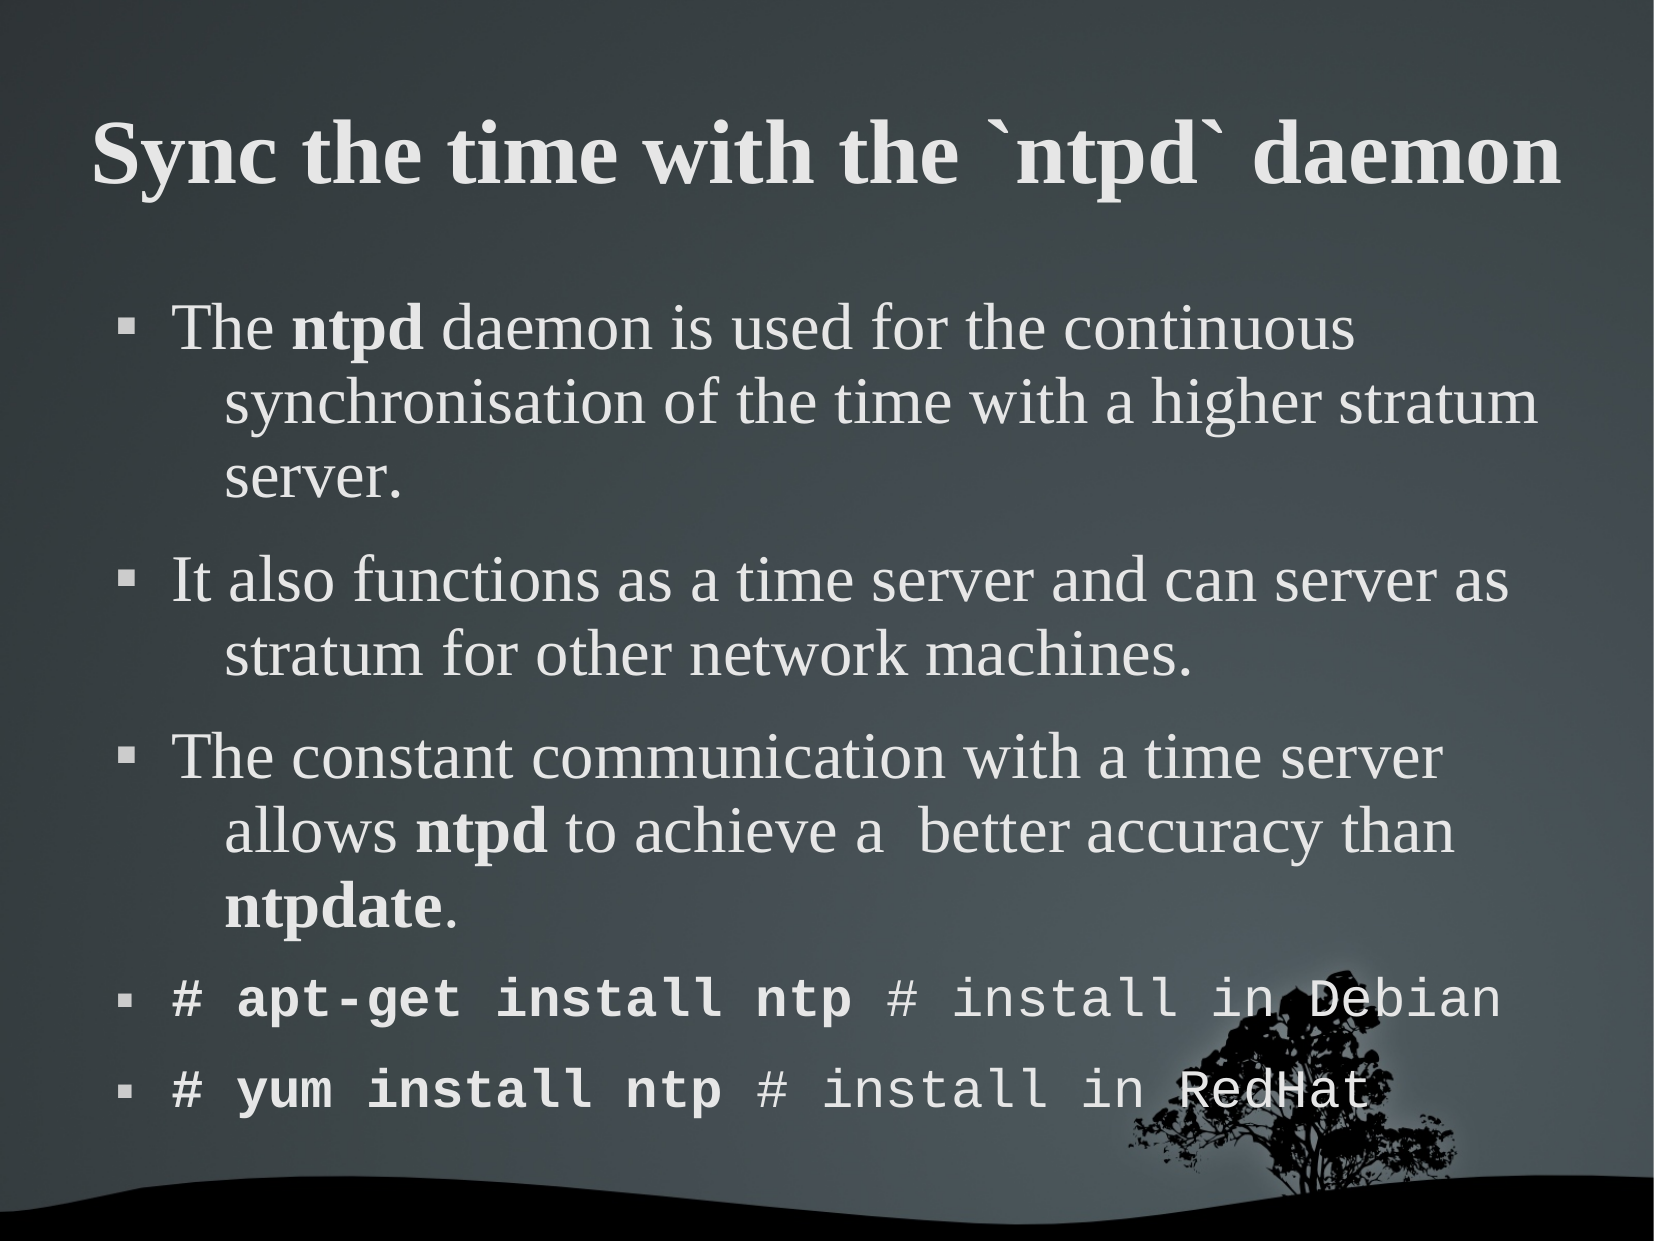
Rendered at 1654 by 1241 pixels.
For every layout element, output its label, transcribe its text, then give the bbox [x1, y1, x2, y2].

list The ntpd daemon is used for the continuous synchronisation of the time with a higher stratum server. It also functions as a time server and can server as stratum for other network machines. The constant communication with a time server allows ntpd to achieve a better accuracy than ntpdate. # apt-get install ntp # install in Debian # yum install ntp # install in RedHat [82, 290, 1571, 1124]
picture [0, 0, 1654, 1241]
title Sync the time with the `ntpd` daemon [82, 49, 1571, 257]
